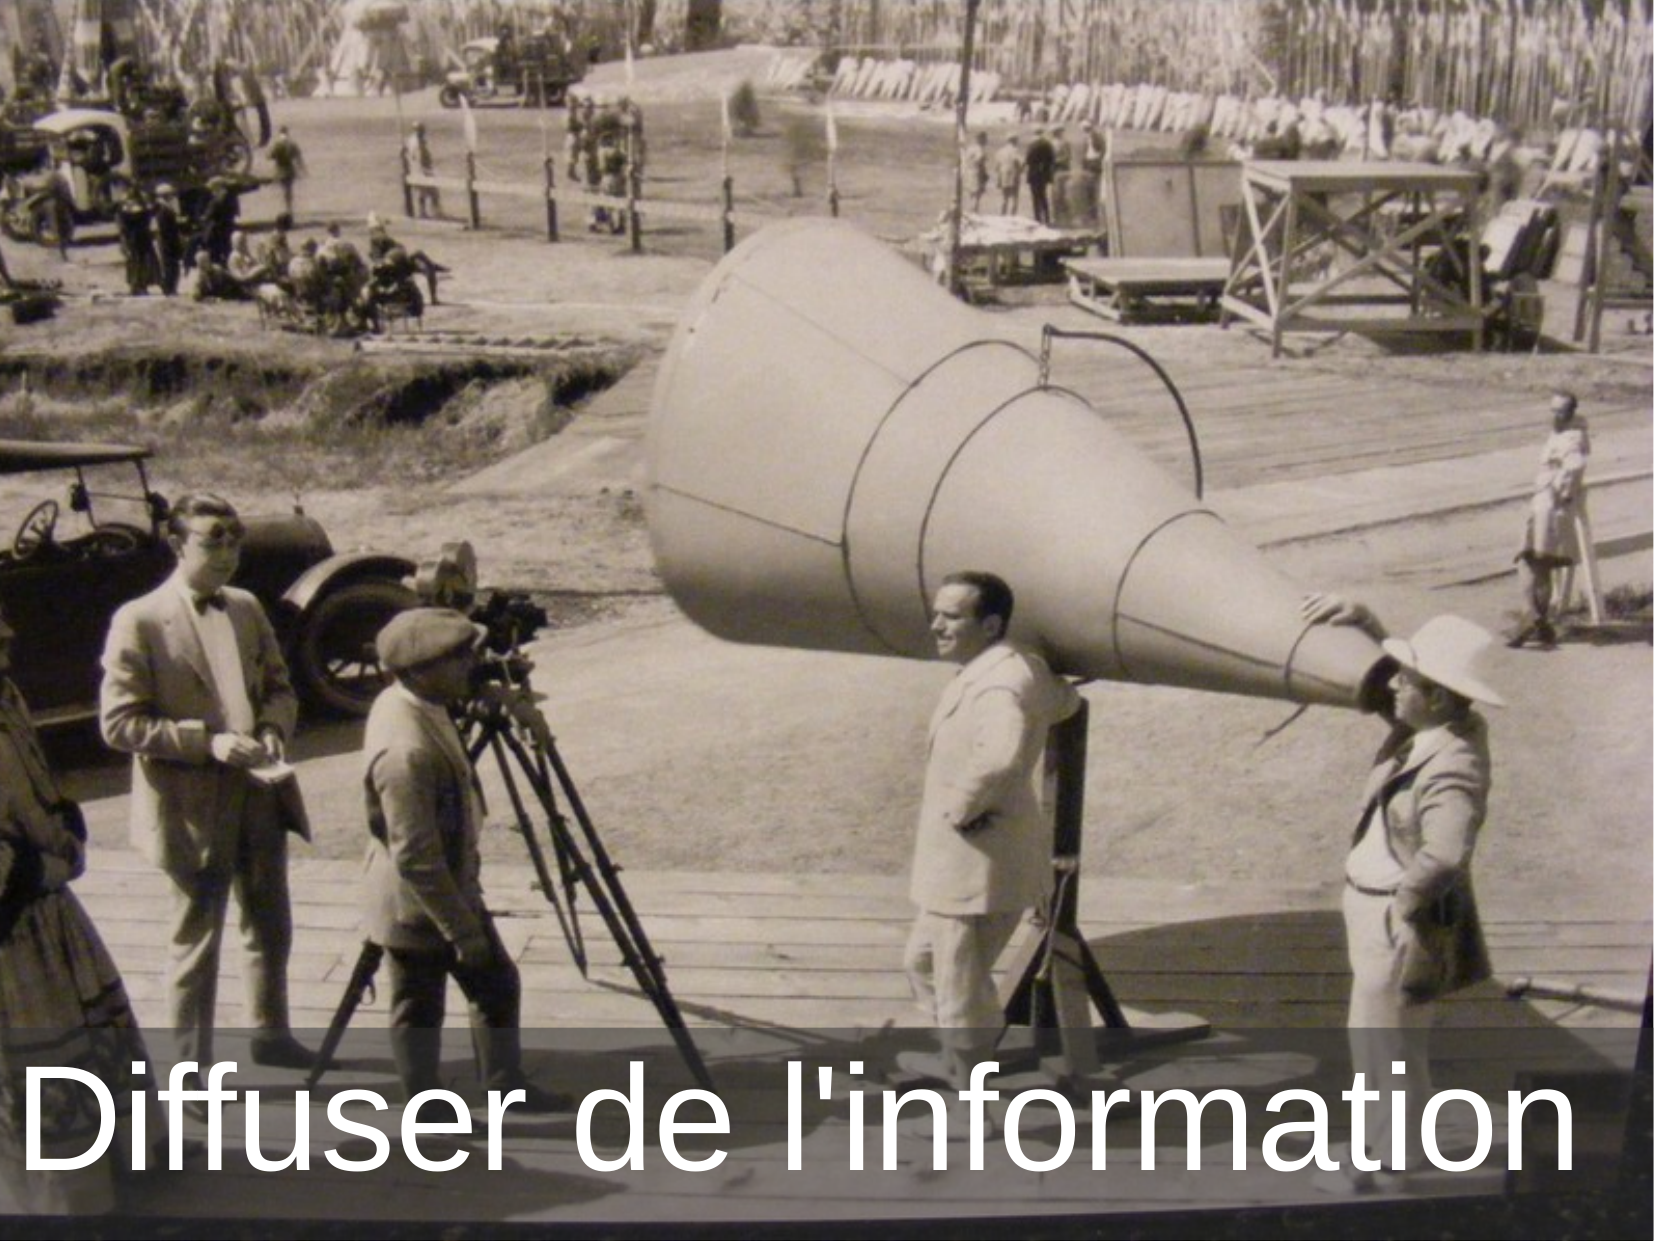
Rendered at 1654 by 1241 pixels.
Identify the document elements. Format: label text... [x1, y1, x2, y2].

picture [0, 0, 1654, 1027]
text_box Diffuser de l'information [0, 1027, 1654, 1241]
